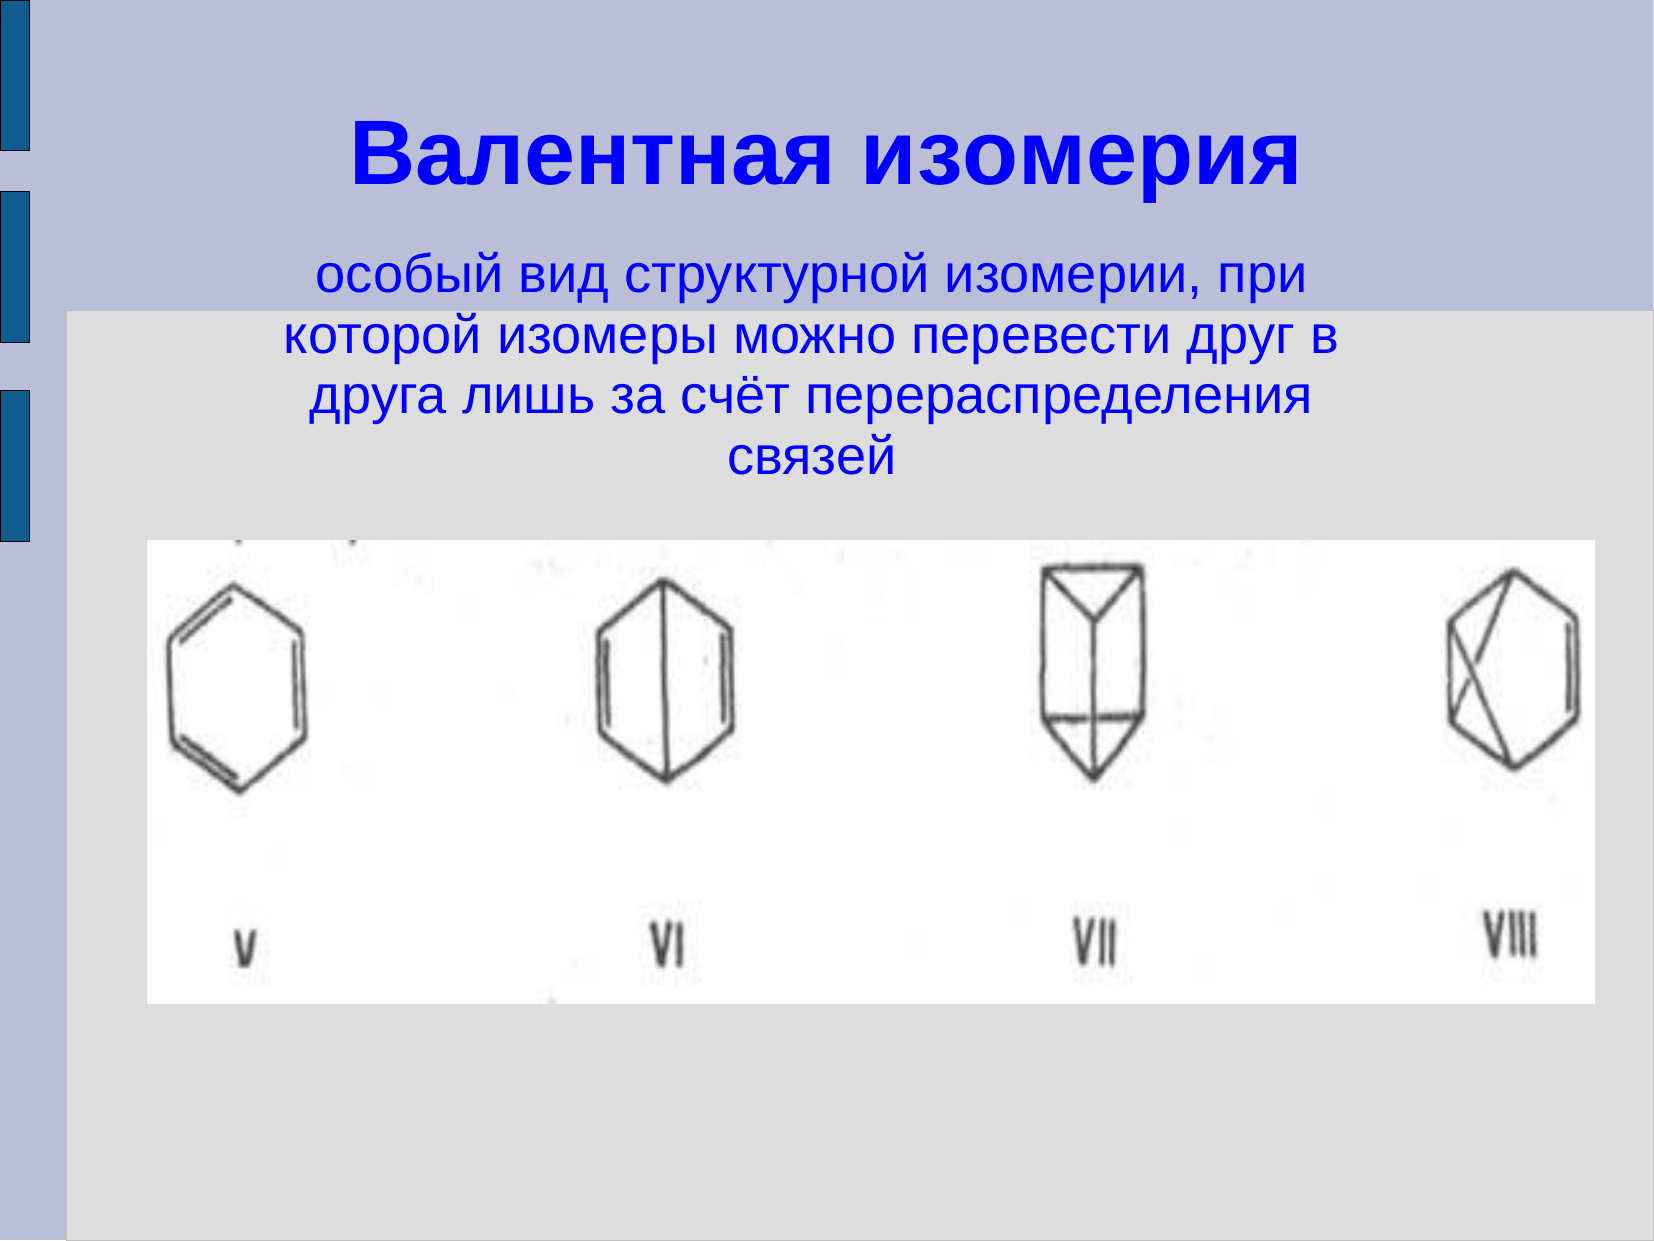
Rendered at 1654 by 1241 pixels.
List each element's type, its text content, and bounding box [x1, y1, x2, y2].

title Валентная изомерия [82, 56, 1571, 250]
picture [147, 540, 1595, 1004]
text_box особый вид структурной изомерии, при которой изомеры можно перевести друг в друга лишь за счёт перераспределения связей [206, 236, 1418, 540]
